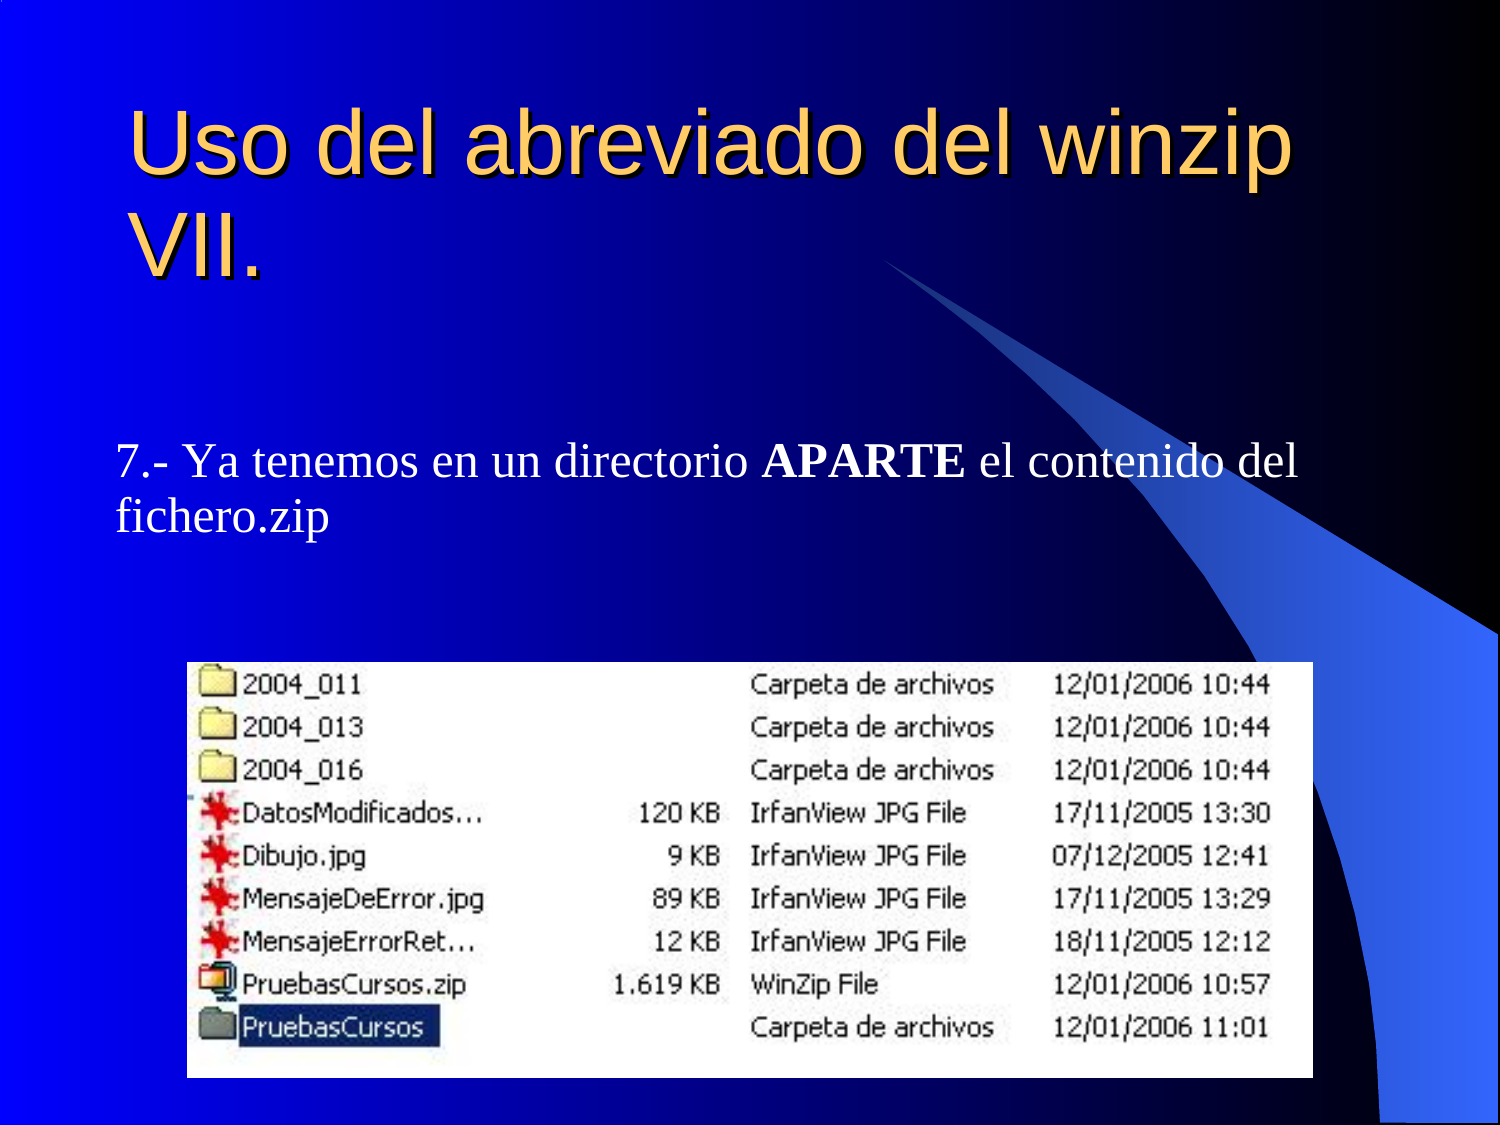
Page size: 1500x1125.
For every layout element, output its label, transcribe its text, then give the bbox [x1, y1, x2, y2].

title Uso del abreviado del winzip VII. [111, 76, 1438, 312]
picture [187, 662, 1313, 1078]
text_box 7.- Ya tenemos en un directorio APARTE el contenido del fichero.zip [99, 424, 1388, 551]
